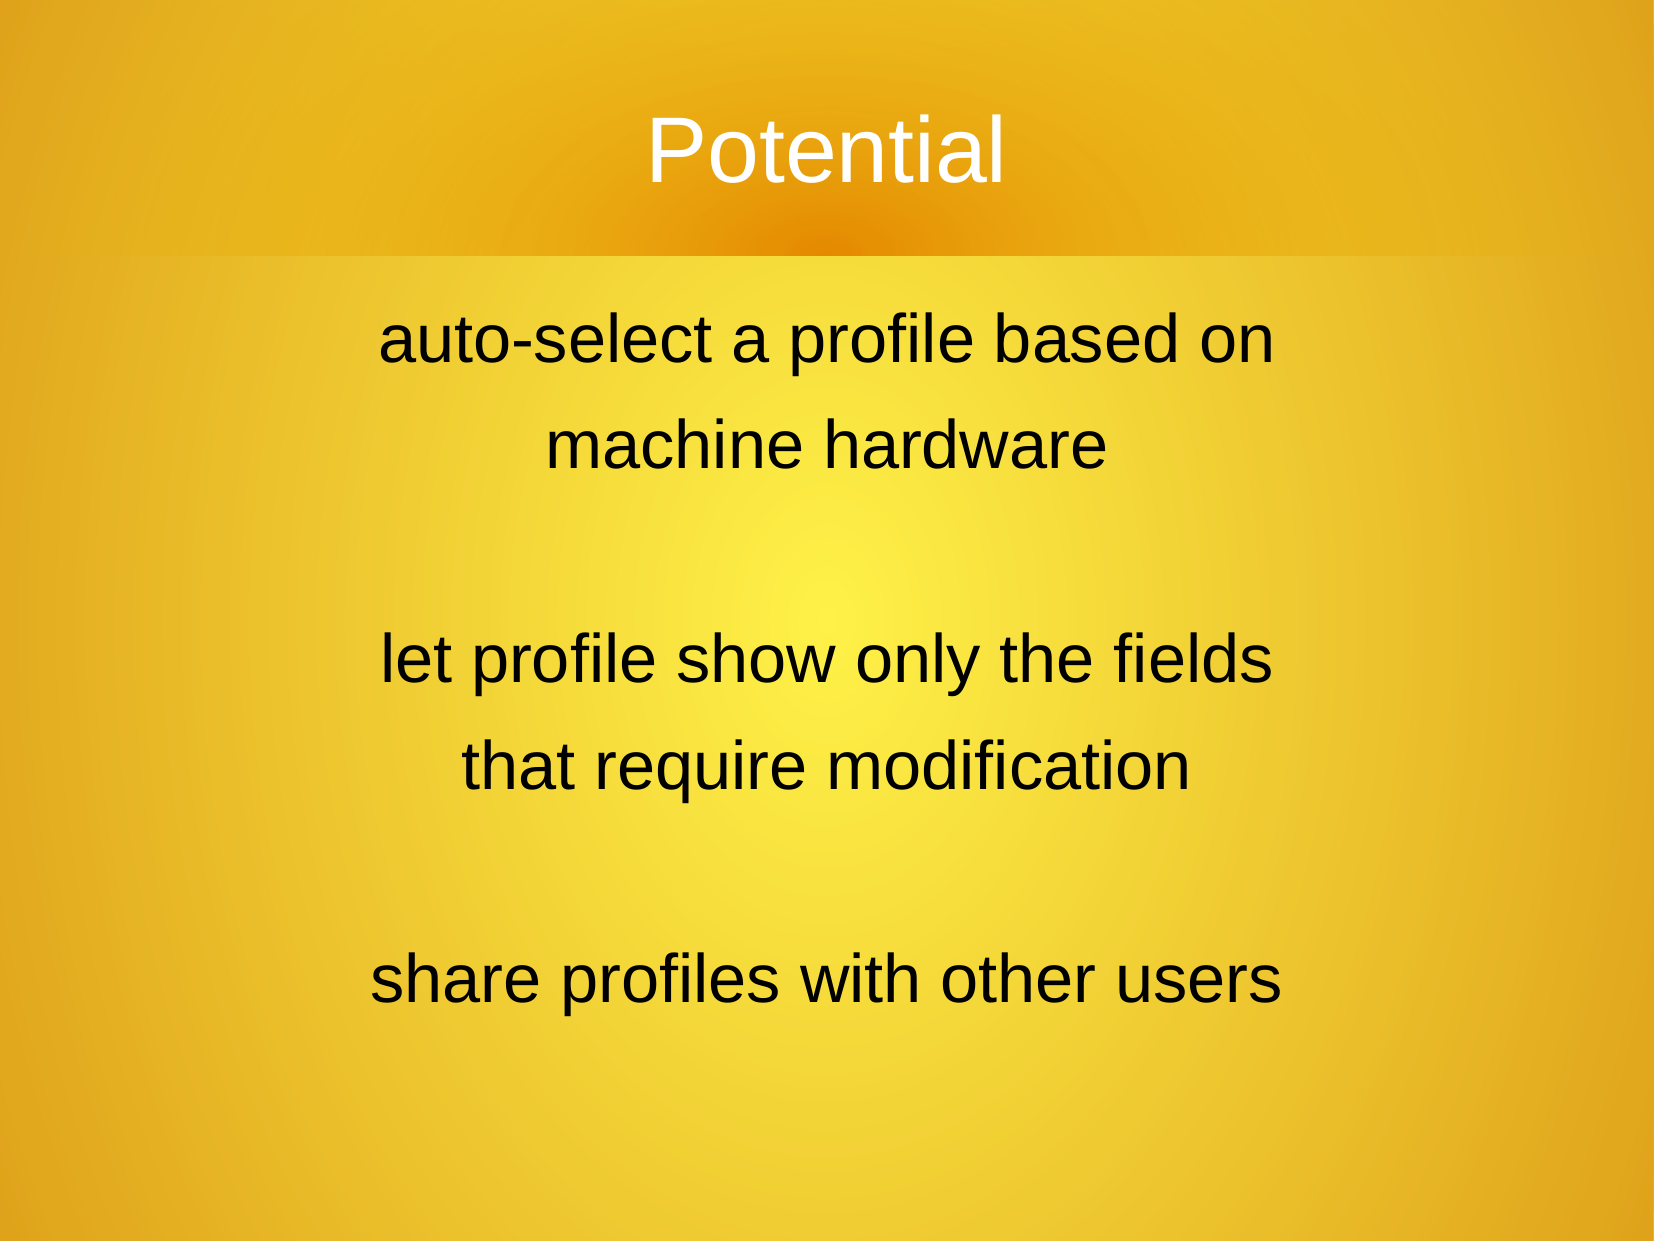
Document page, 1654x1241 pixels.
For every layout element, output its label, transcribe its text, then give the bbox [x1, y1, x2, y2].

list auto-select a profile based on machine hardware let profile show only the fields that require modification share profiles with other users [82, 299, 1571, 1019]
title Potential [82, 47, 1571, 252]
